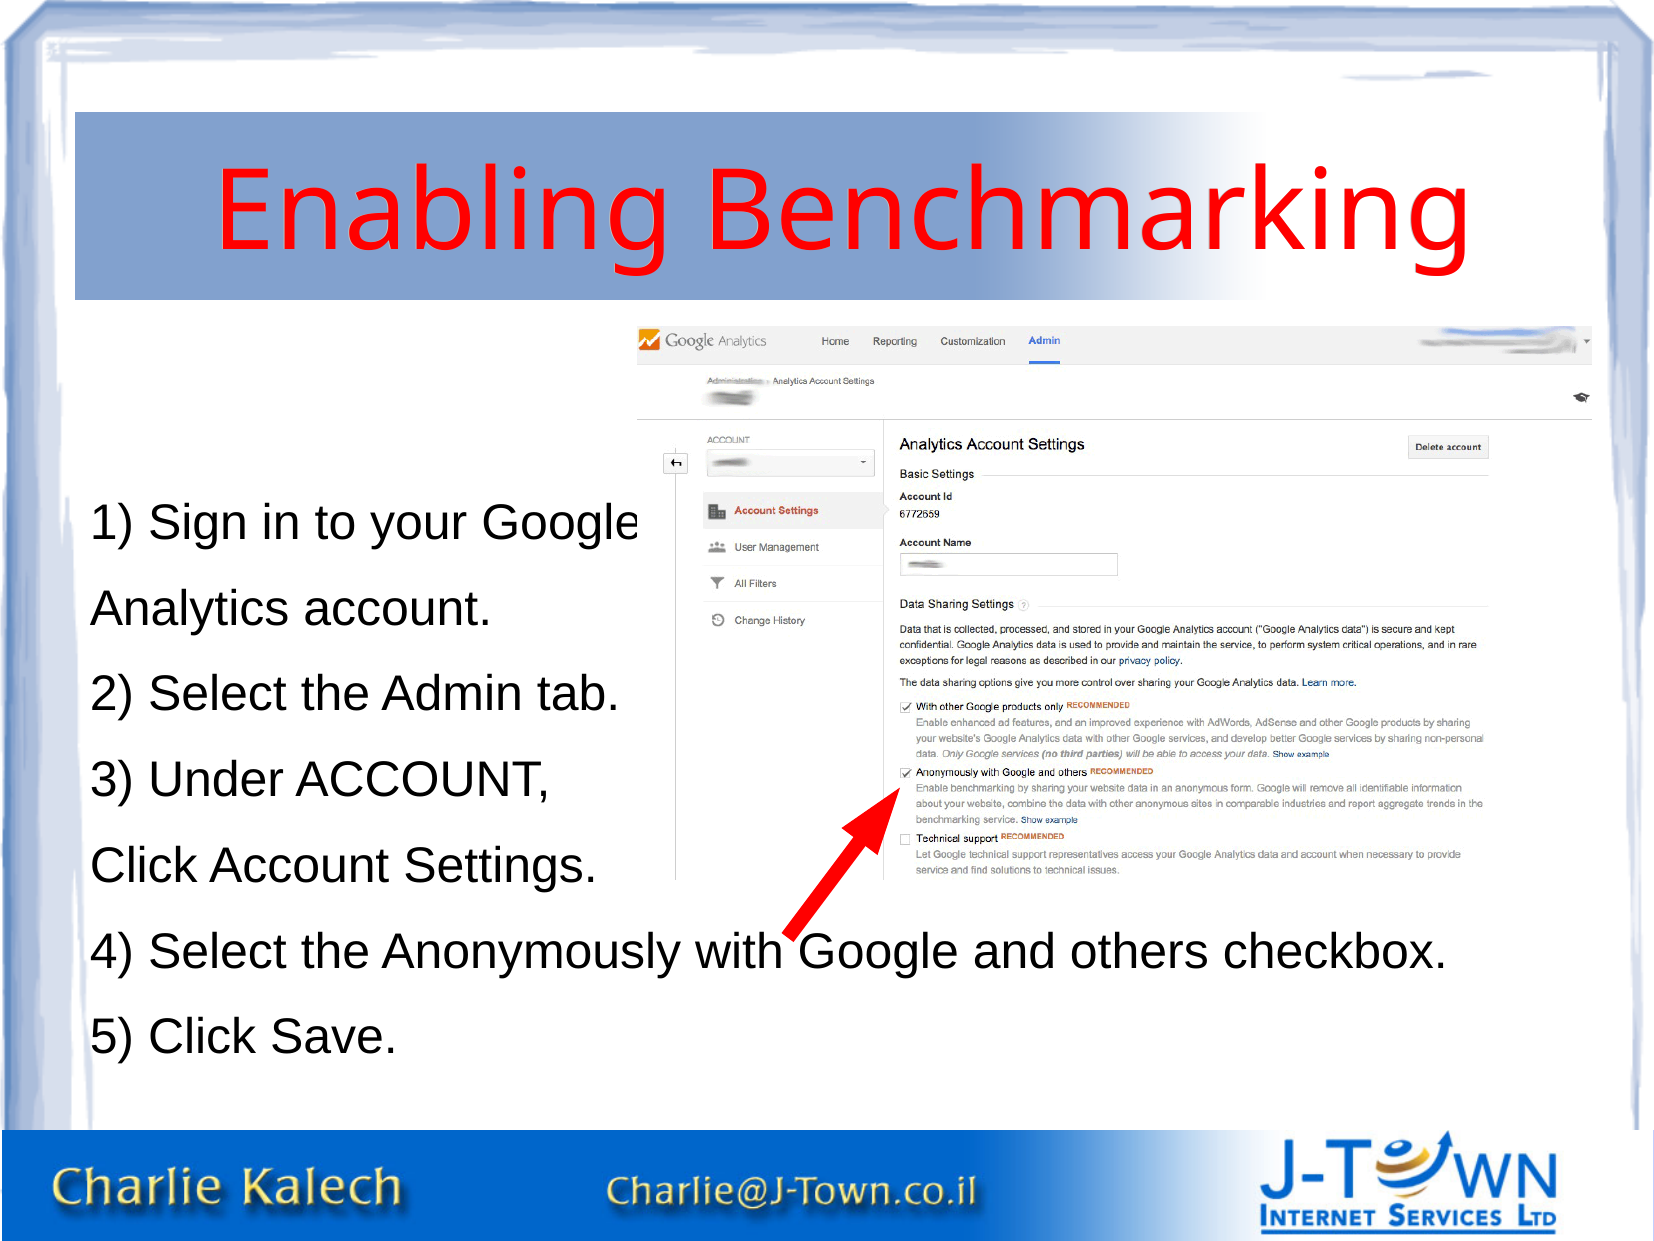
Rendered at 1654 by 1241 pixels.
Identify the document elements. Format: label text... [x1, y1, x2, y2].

text_box 1) Sign in to your Google Analytics account. 2) Select the Admin tab. 3) Under ACCOUNT, Click Account Settings. 4) Select the Anonymously with Google and others checkbox. 5) Click Save. [75, 315, 1613, 1088]
picture [0, 0, 1654, 1241]
